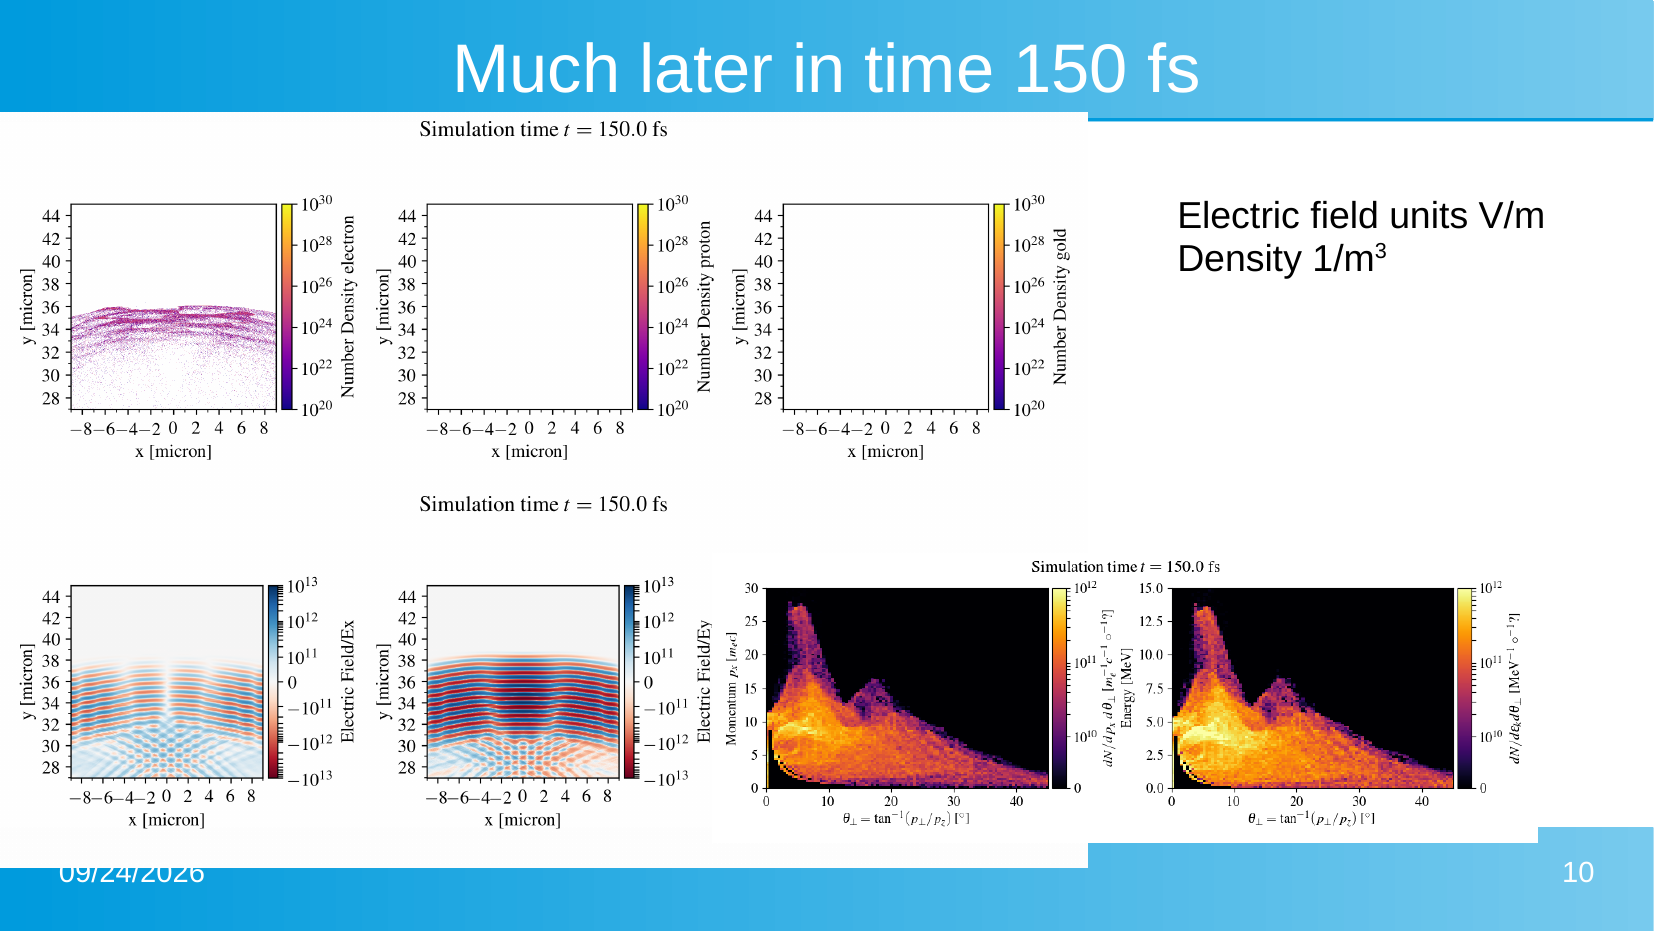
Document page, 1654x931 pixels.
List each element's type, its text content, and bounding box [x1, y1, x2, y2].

title Much later in time 150 fs [59, 29, 1595, 108]
text_box Electric field units V/m Density 1/m3 [1162, 187, 1576, 287]
picture [0, 112, 1538, 869]
